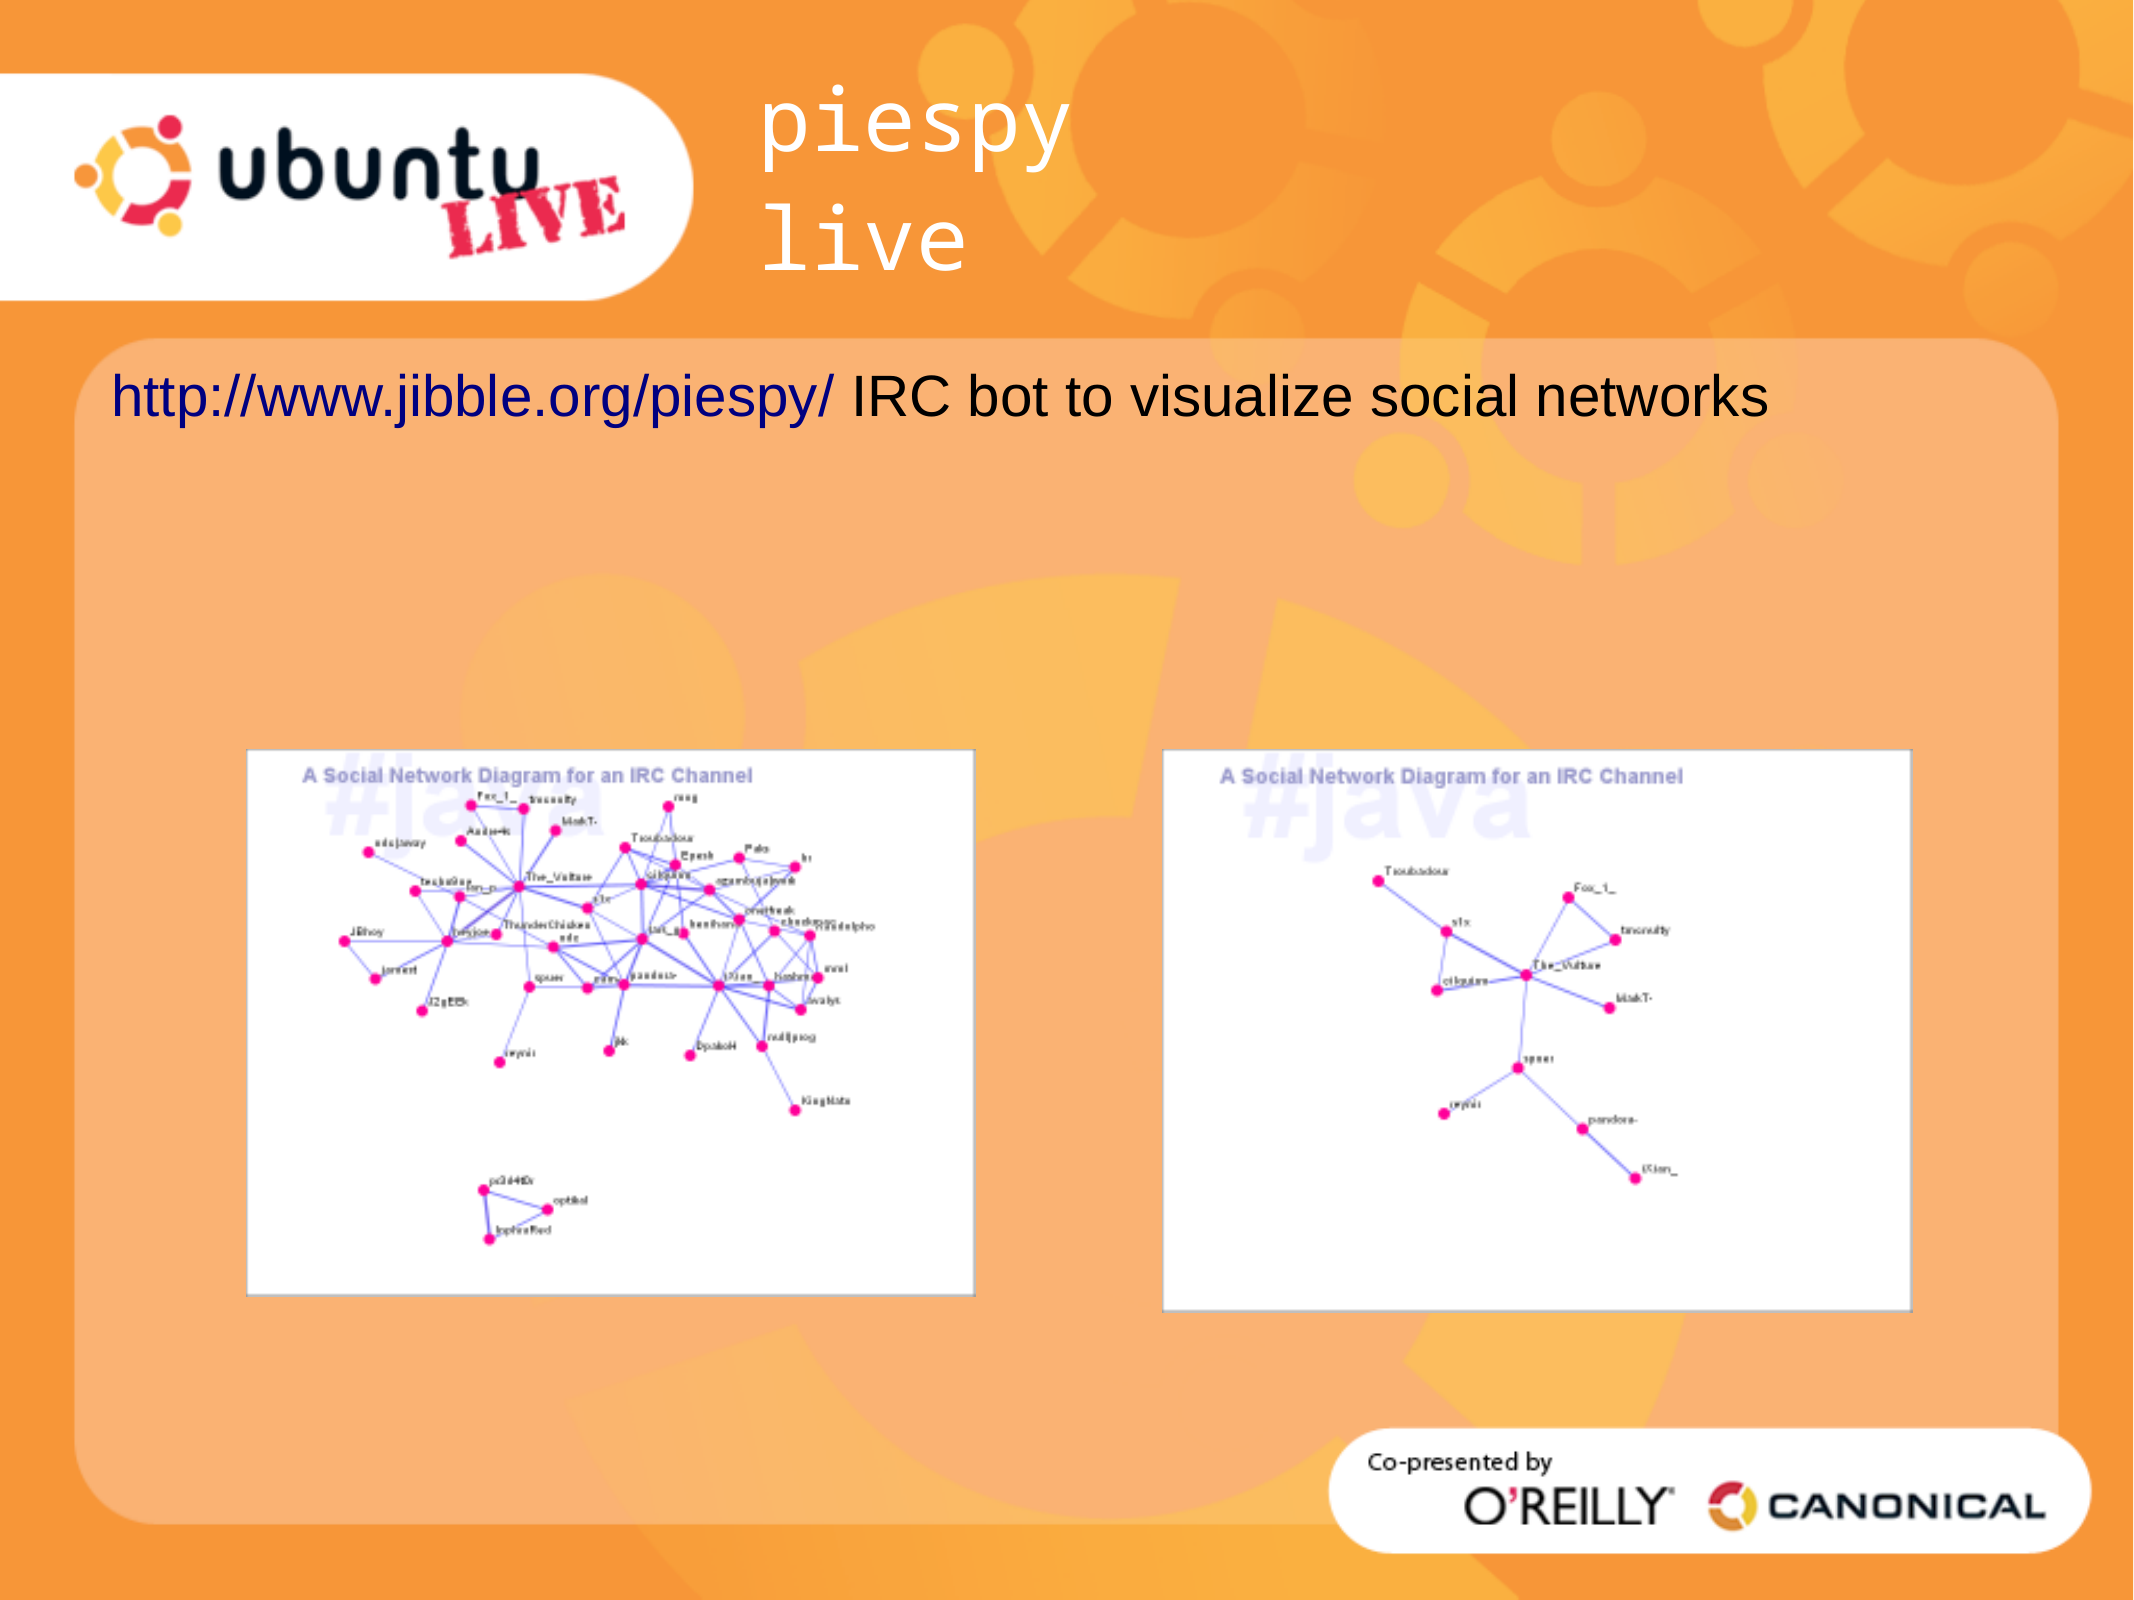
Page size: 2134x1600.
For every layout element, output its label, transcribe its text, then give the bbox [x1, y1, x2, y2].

picture [0, 0, 2134, 1600]
list http://www.jibble.org/piespy/ IRC bot to visualize social networks [66, 375, 2026, 1388]
title piespy live [754, 53, 2134, 301]
